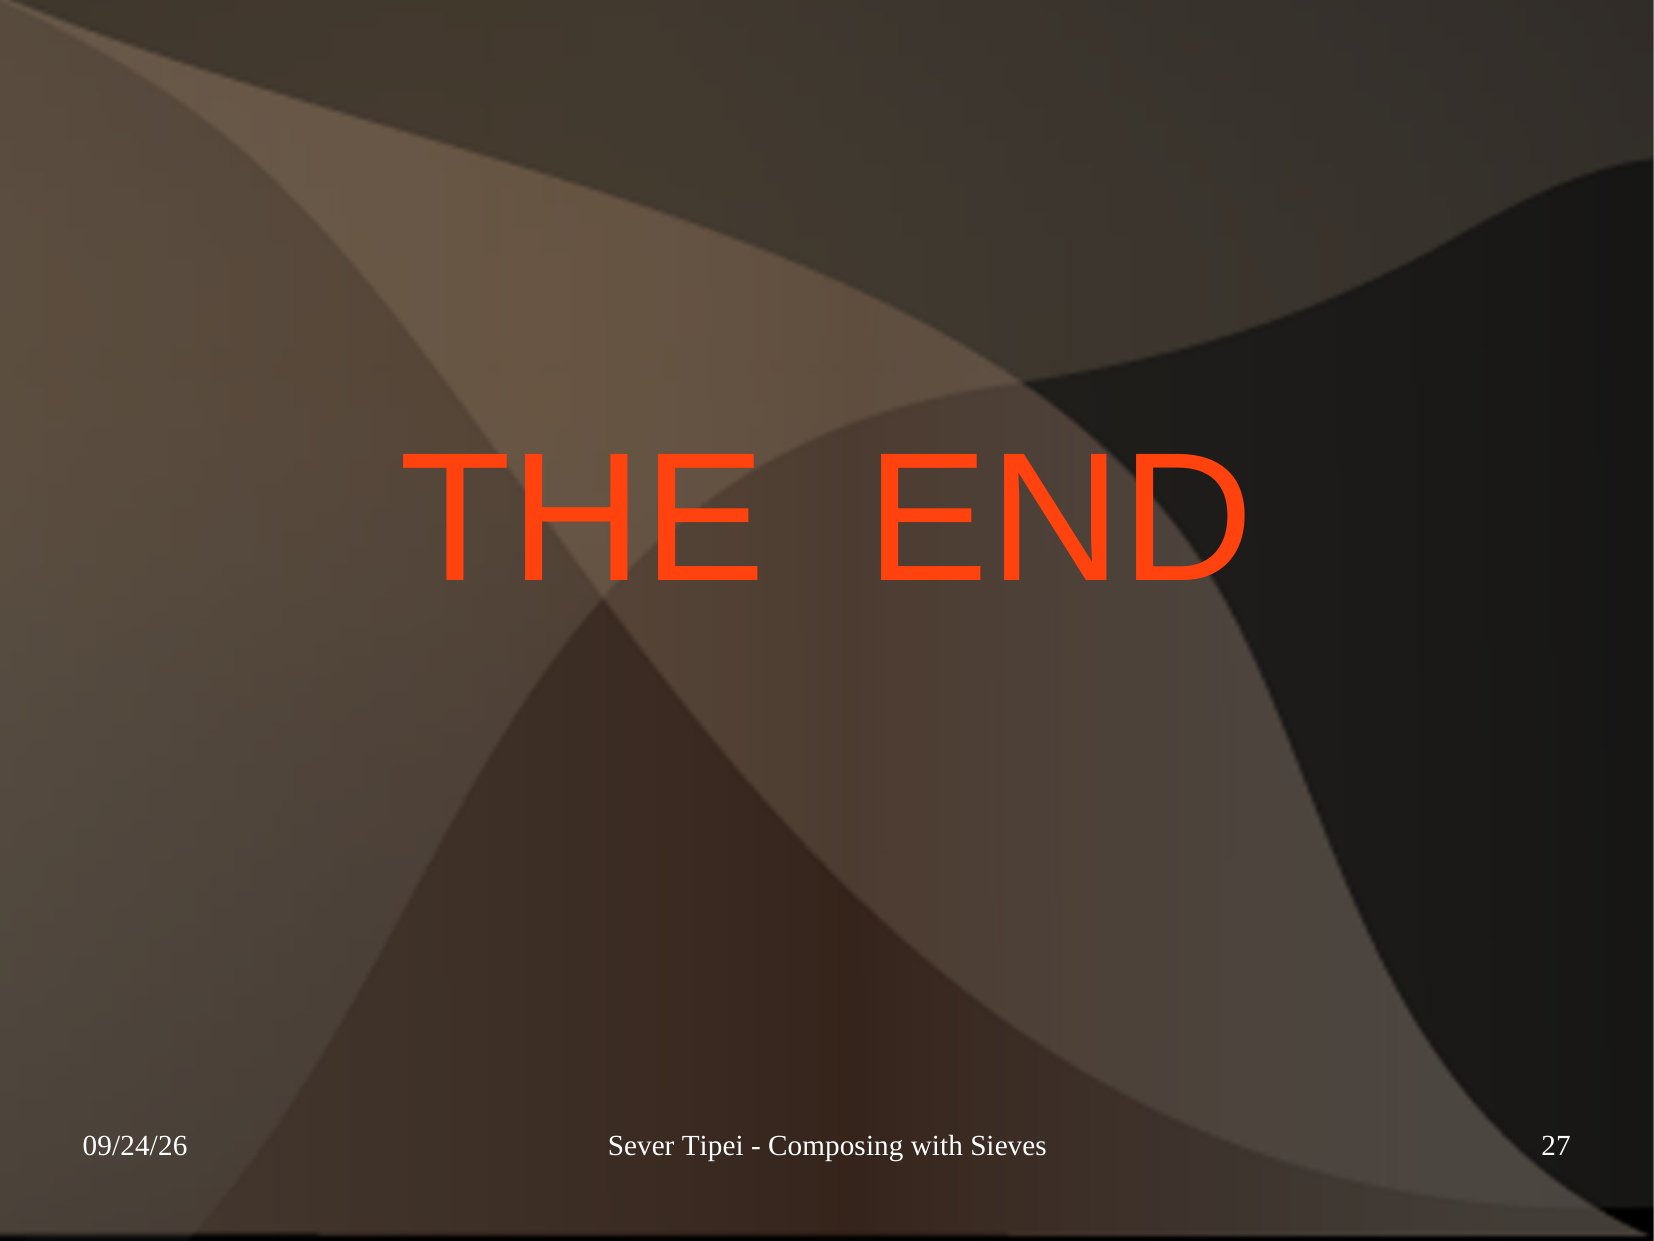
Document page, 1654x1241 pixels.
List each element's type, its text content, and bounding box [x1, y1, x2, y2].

subtitle THE END [118, 88, 1536, 945]
picture [0, 0, 1654, 1241]
